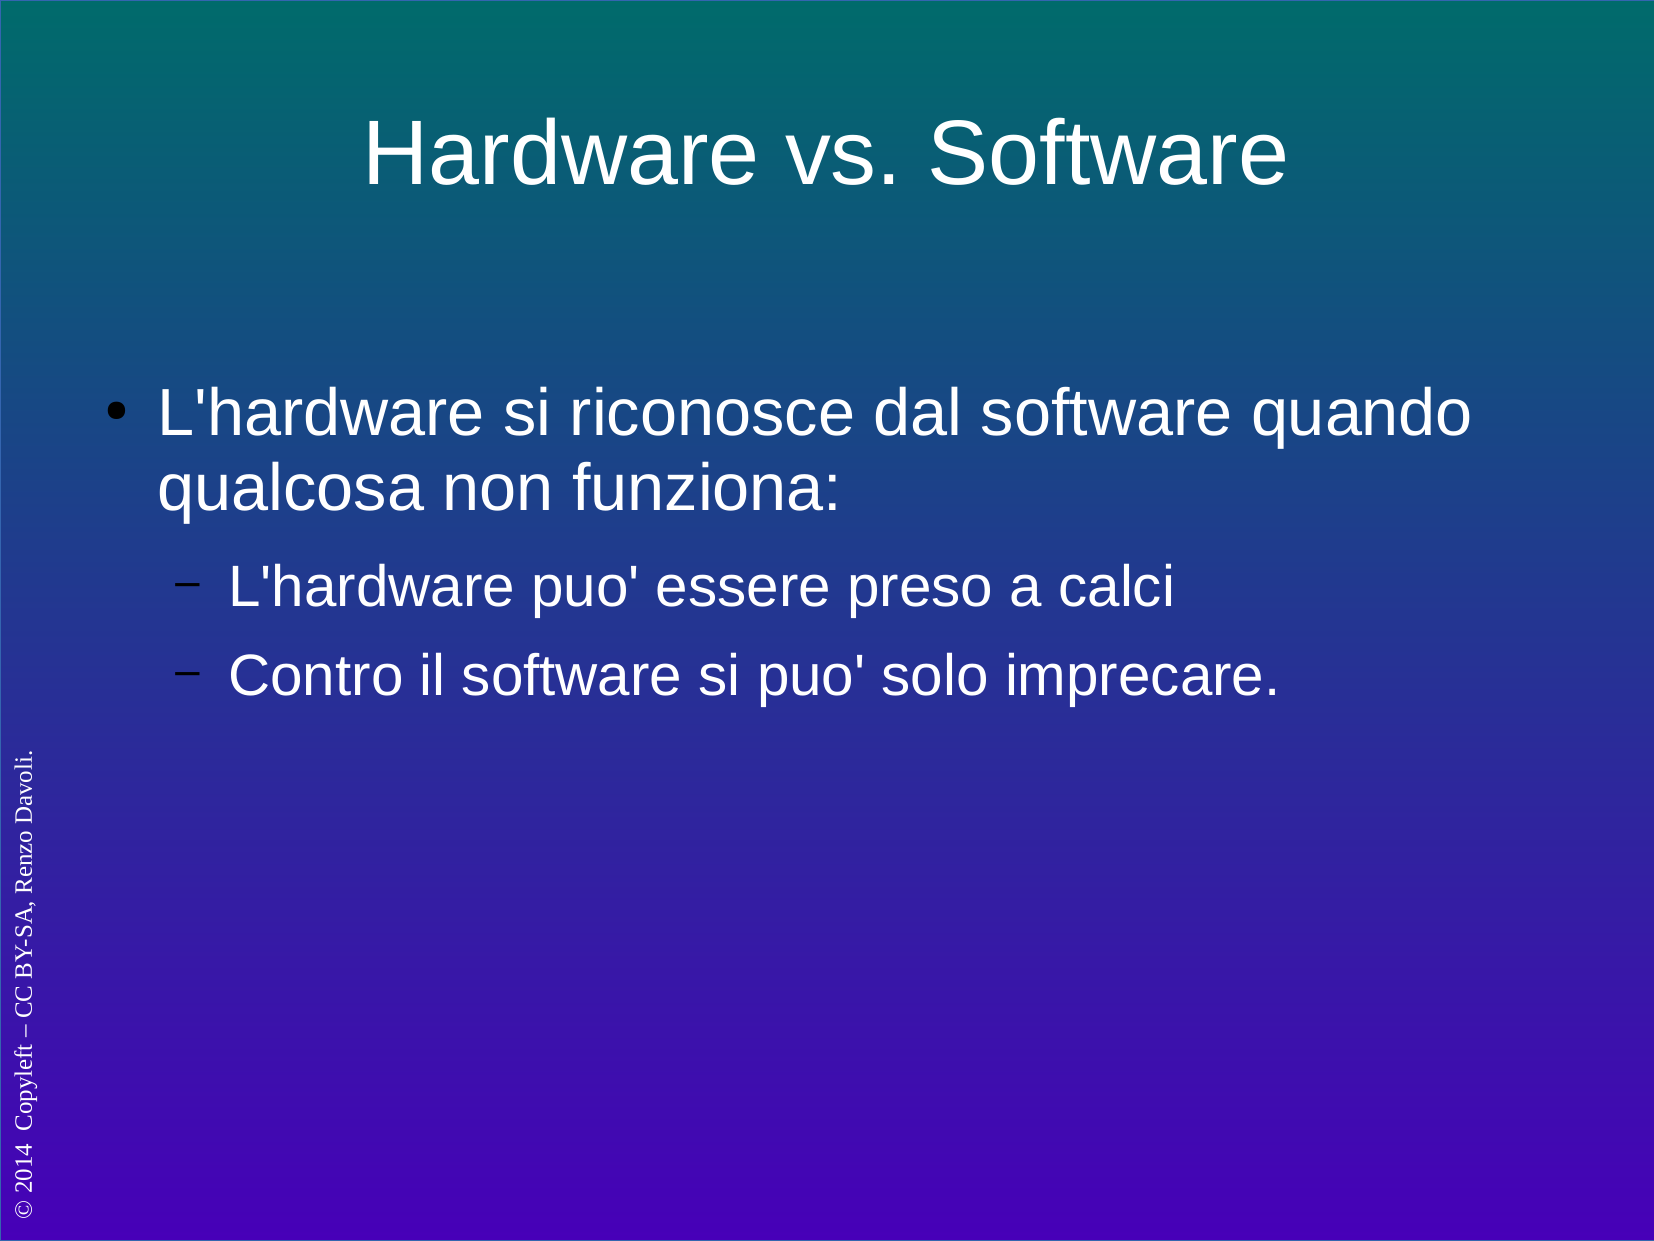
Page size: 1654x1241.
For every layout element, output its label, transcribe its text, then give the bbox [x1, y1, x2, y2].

title Hardware vs. Software [82, 49, 1571, 257]
list L'hardware si riconosce dal software quando qualcosa non funziona: L'hardware puo' essere preso a calci Contro il software si puo' solo imprecare. [86, 375, 1576, 1104]
